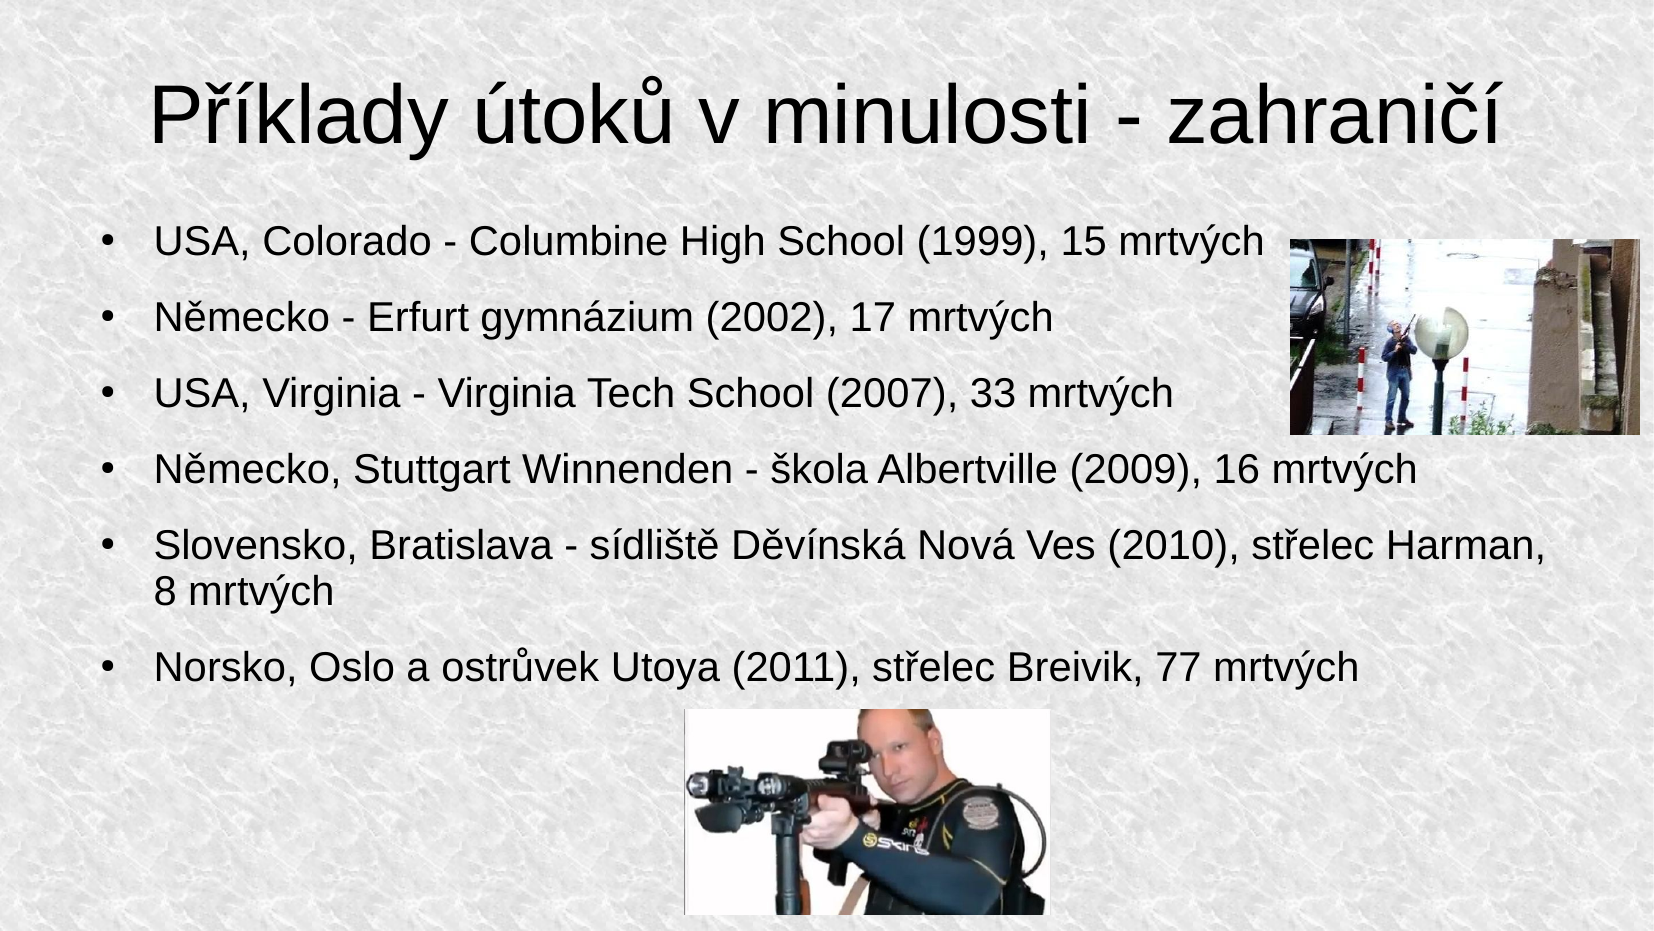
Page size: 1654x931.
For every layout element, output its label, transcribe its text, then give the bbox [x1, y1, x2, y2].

picture [0, 0, 1654, 931]
title Příklady útoků v minulosti - zahraničí [82, 37, 1571, 193]
list USA, Colorado - Columbine High School (1999), 15 mrtvých Německo - Erfurt gymnázium (2002), 17 mrtvých USA, Virginia - Virginia Tech School (2007), 33 mrtvých Německo, Stuttgart Winnenden - škola Albertville (2009), 16 mrtvých Slovensko, Bratislava - sídliště Děvínská Nová Ves (2010), střelec Harman, 8 mrtvých Norsko, Oslo a ostrůvek Utoya (2011), střelec Breivik, 77 mrtvých [82, 217, 1571, 758]
